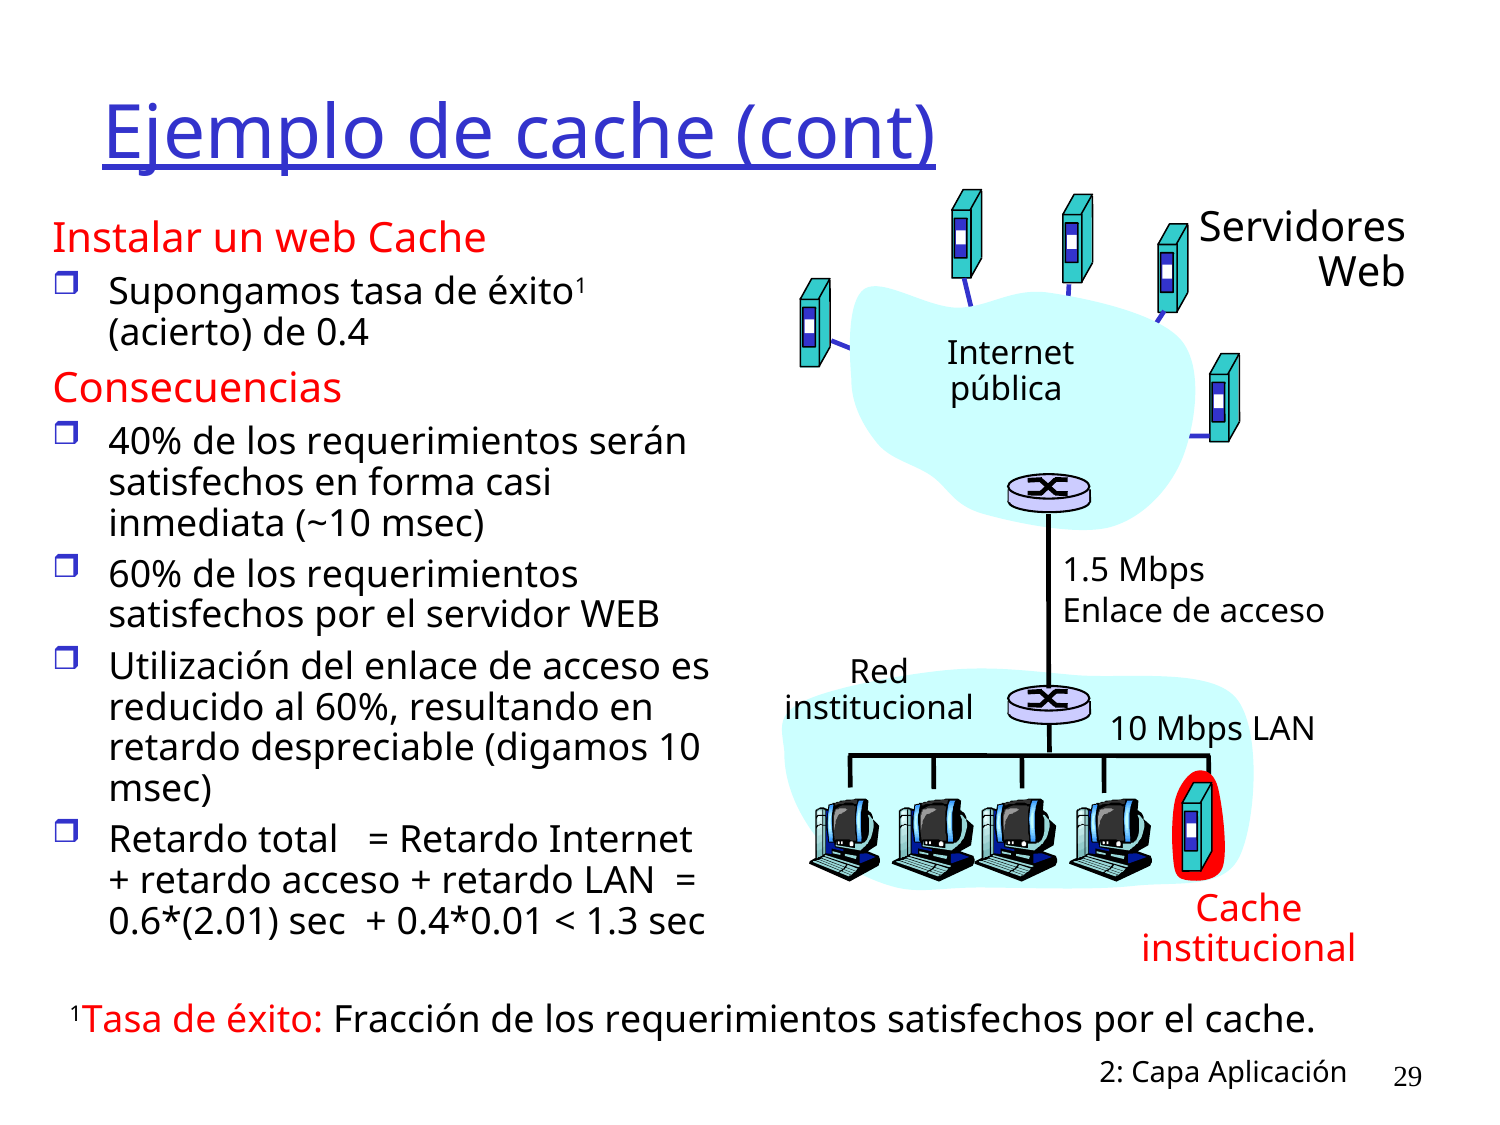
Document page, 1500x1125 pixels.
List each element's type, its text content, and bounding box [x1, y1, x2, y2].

text_box [782, 668, 1254, 891]
text_box [951, 189, 982, 279]
text_box 1Tasa de éxito: Fracción de los requerimientos satisfechos por el cache. [54, 987, 1332, 1049]
text_box [1062, 194, 1093, 283]
text_box Servidores Web [1183, 198, 1422, 304]
text_box [800, 278, 830, 368]
text_box Cache institucional [1126, 881, 1372, 978]
list Instalar un web Cache Supongamos tasa de éxito1 (acierto) de 0.4 Consecuencias 40% de los requerimientos serán satisfechos en forma casi inmediata (~10 msec) 60% de los requerimientos satisfechos por el servidor WEB Utilización del enlace de acceso es reducido al 60%, resultando en retardo despreciable (digamos 10 msec) Retardo total = Retardo Internet + retardo acceso + retardo LAN = 0.6*(2.01) sec + 0.4*0.01 < 1.3 sec [37, 208, 738, 971]
text_box [1209, 353, 1240, 443]
text_box [849, 286, 1196, 531]
text_box [1158, 223, 1183, 313]
title Ejemplo de cache (cont) [87, 37, 1363, 225]
text_box Red institucional [769, 647, 990, 735]
text_box Internet pública [923, 327, 1090, 416]
text_box 1.5 Mbps Enlace de acceso [1047, 545, 1341, 637]
text_box 10 Mbps LAN [1094, 704, 1332, 756]
